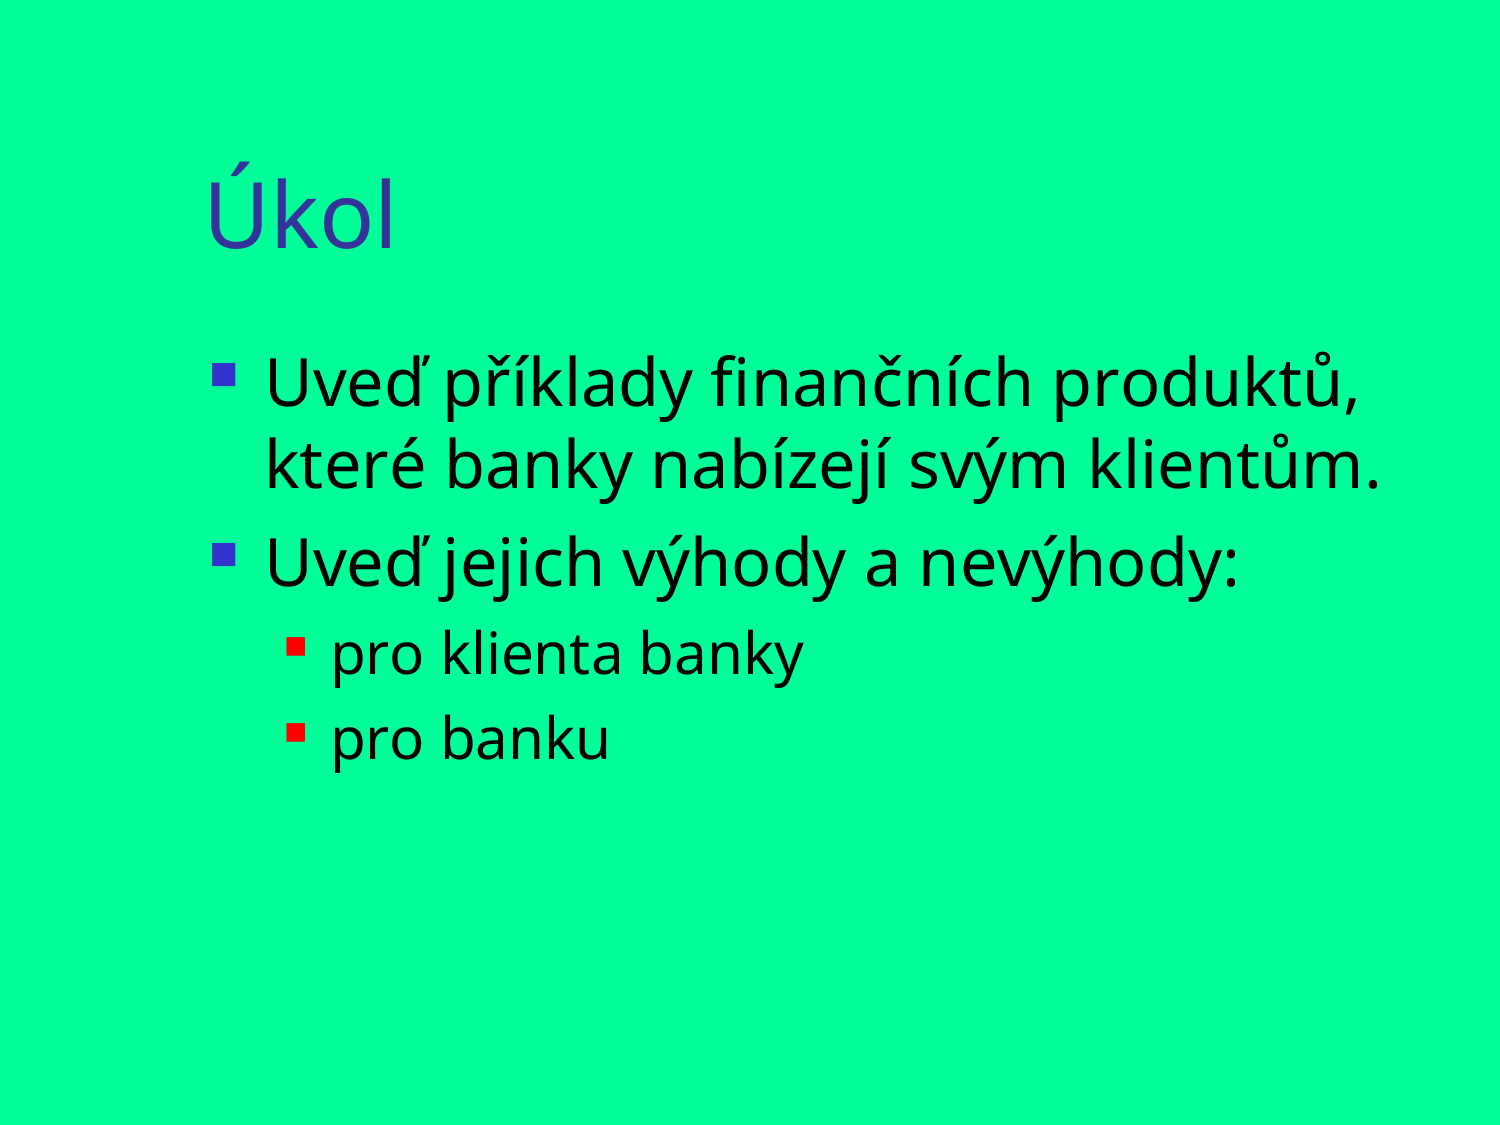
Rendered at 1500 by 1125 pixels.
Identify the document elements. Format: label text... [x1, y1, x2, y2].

list Uveď příklady finančních produktů, které banky nabízejí svým klientům. Uveď jejich výhody a nevýhody: pro klienta banky pro banku [193, 331, 1469, 1032]
title Úkol [188, 35, 1467, 276]
